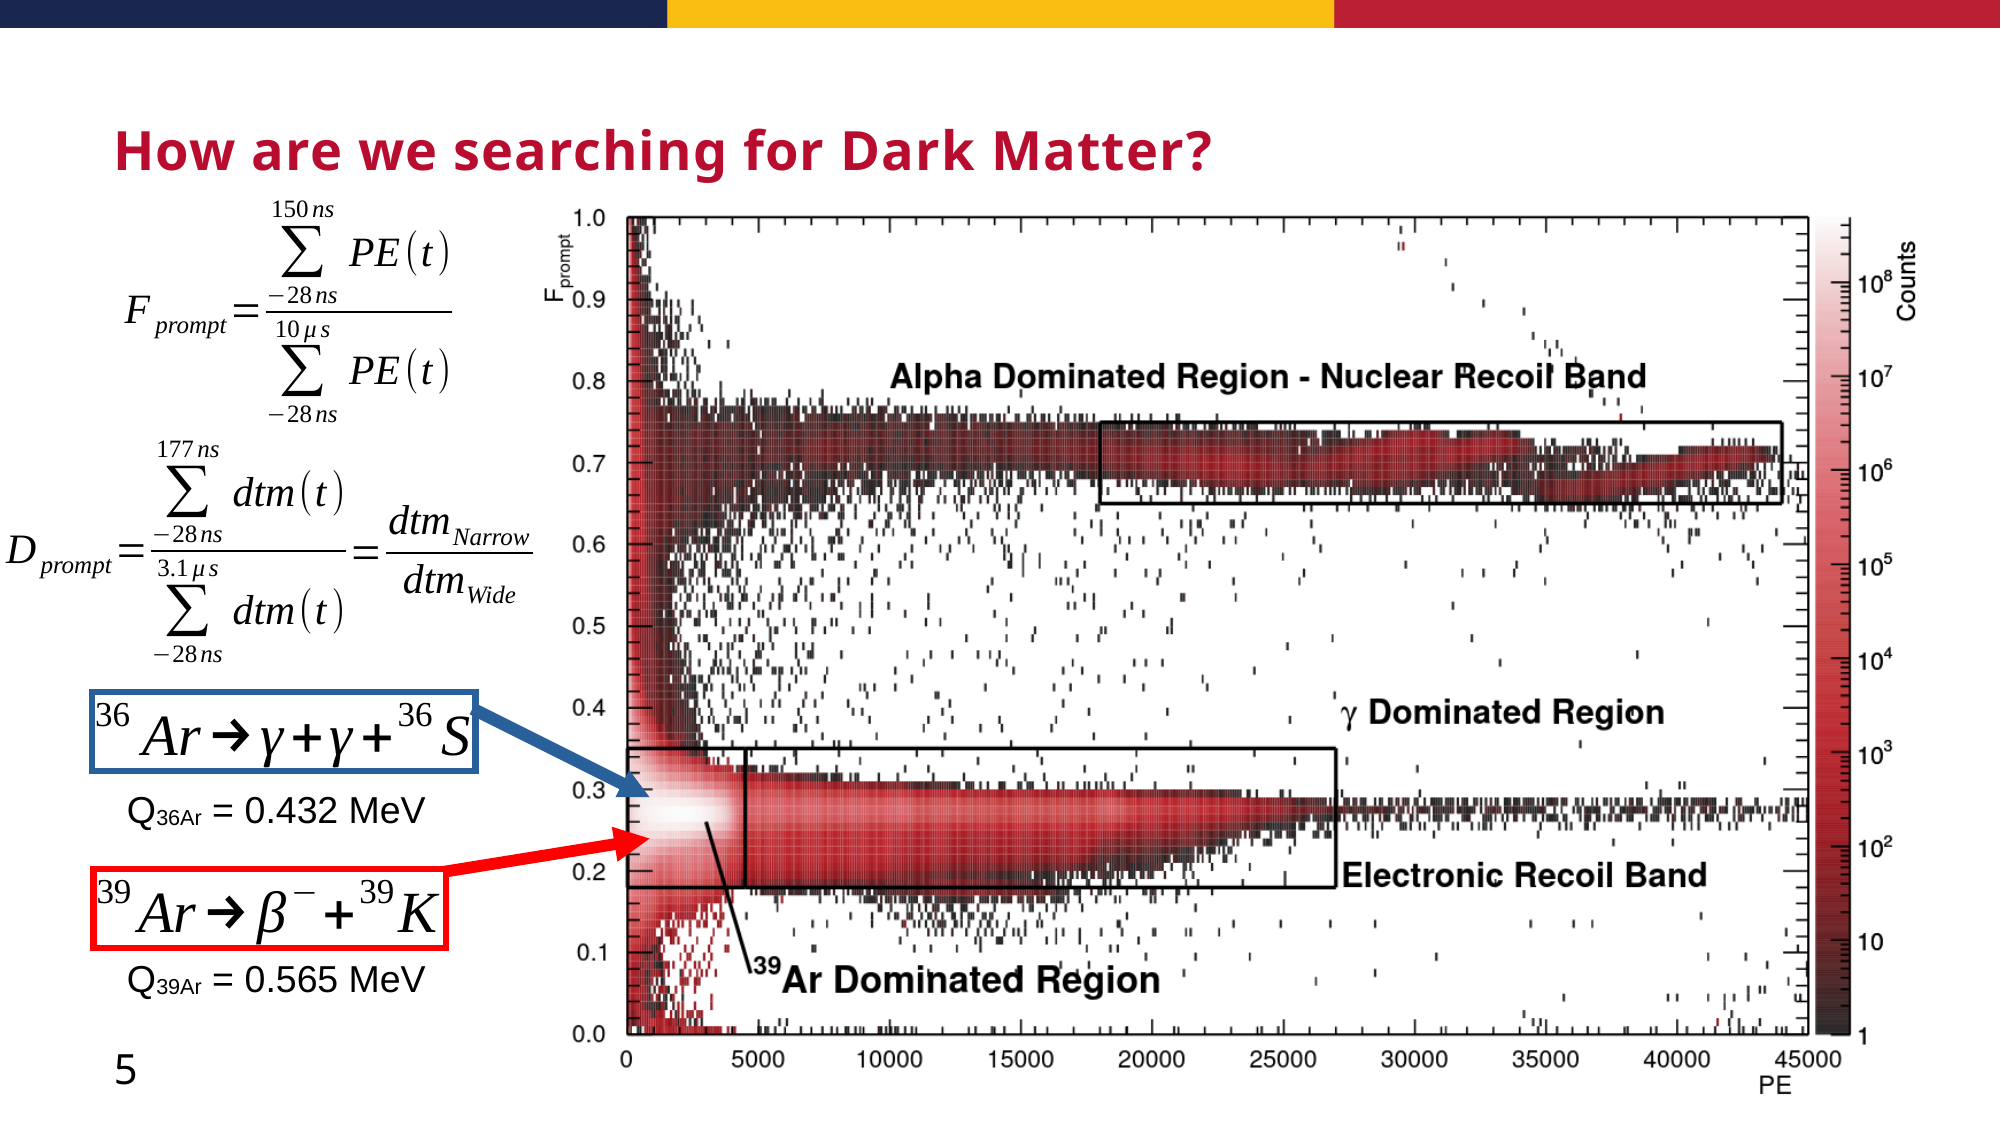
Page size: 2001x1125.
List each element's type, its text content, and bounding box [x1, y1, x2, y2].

text_box Q39Ar = 0.565 MeV [112, 950, 452, 1008]
chart [122, 195, 455, 428]
chart [3, 435, 536, 668]
picture [516, 194, 1929, 1109]
picture [0, 0, 2000, 28]
title How are we searching for Dark Matter? [98, 115, 1886, 219]
chart [96, 871, 443, 945]
chart [95, 694, 473, 768]
slide_number <number> [99, 1035, 190, 1092]
text_box Q36Ar = 0.432 MeV [112, 781, 442, 839]
